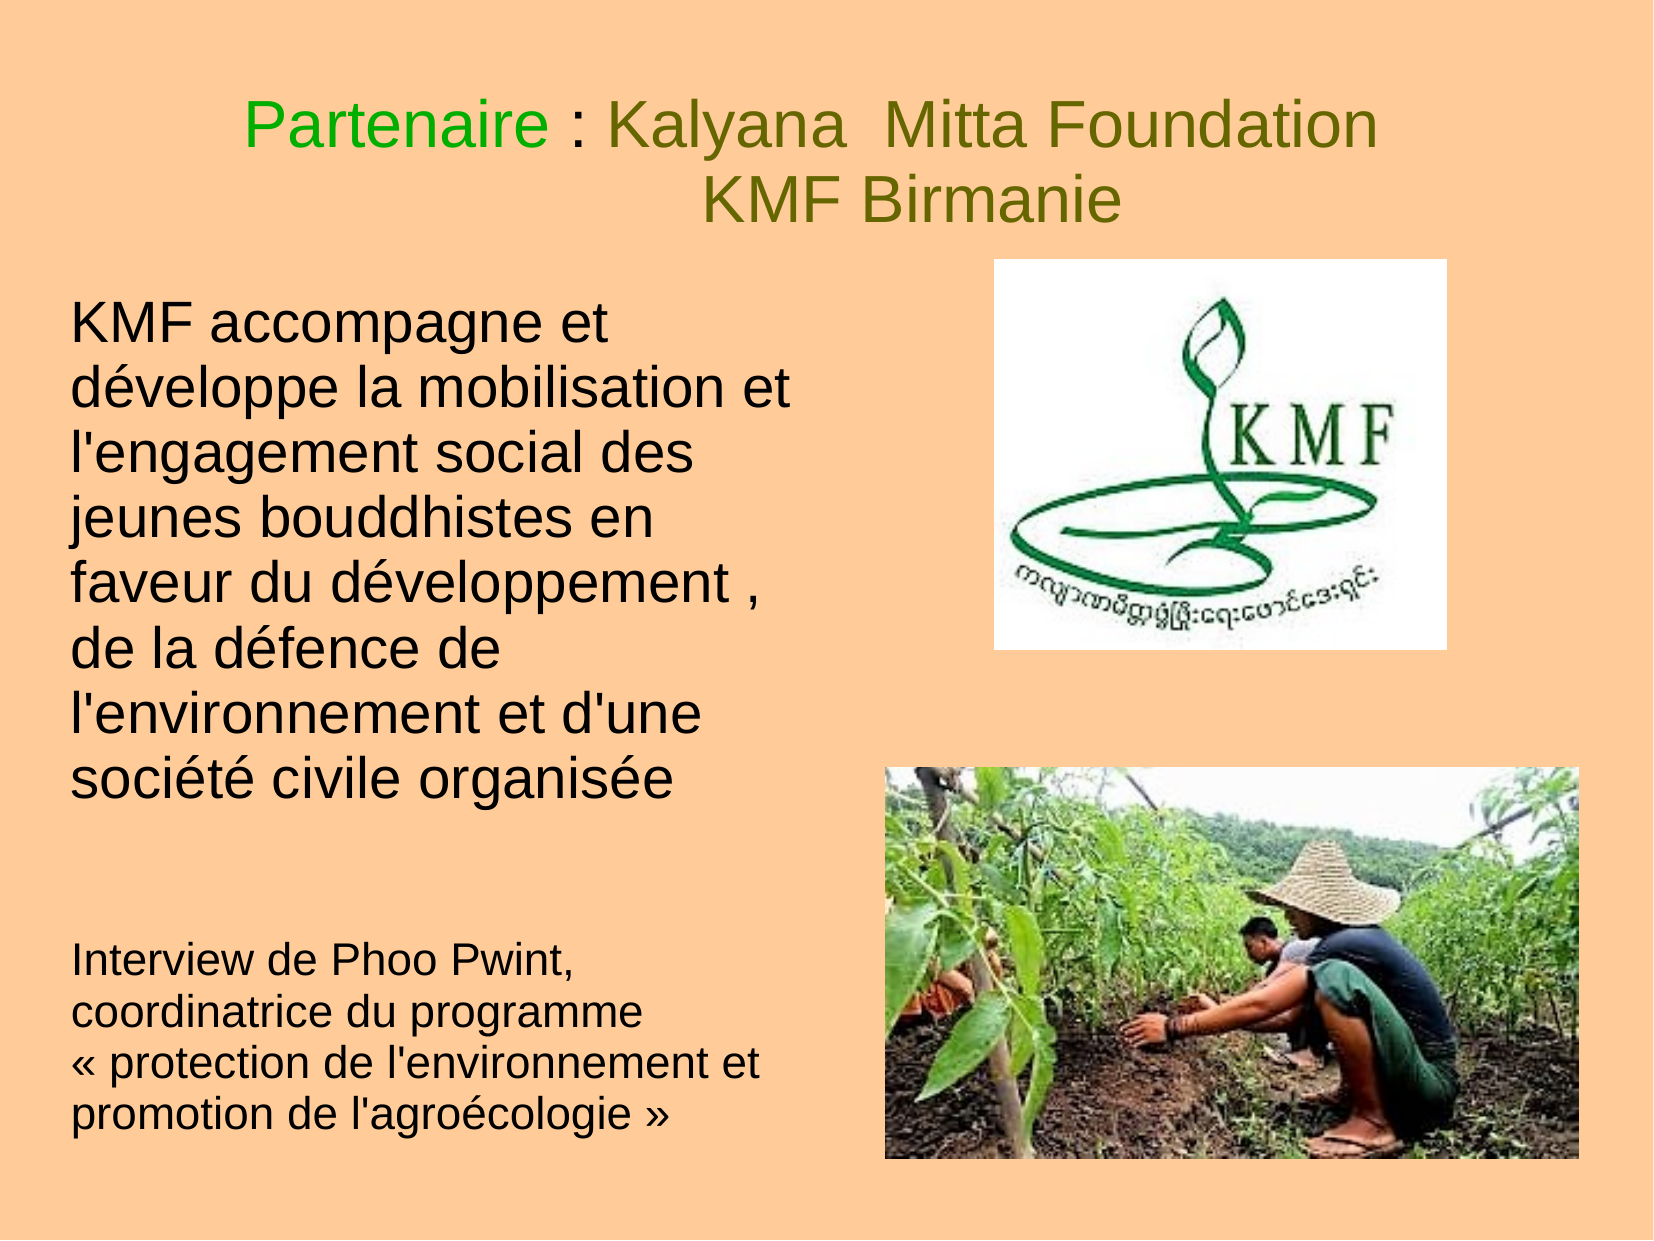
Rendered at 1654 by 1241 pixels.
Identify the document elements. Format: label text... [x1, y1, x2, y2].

picture [994, 259, 1447, 650]
title Partenaire : Kalyana Mitta Foundation KMF Birmanie [76, 58, 1565, 266]
picture [885, 767, 1579, 1159]
list KMF accompagne et développe la mobilisation et l'engagement social des jeunes bouddhistes en faveur du développement , de la défence de l'environnement et d'une société civile organisée Interview de Phoo Pwint, coordinatrice du programme « protection de l'environnement et promotion de l'agroécologie » [0, 290, 809, 1152]
